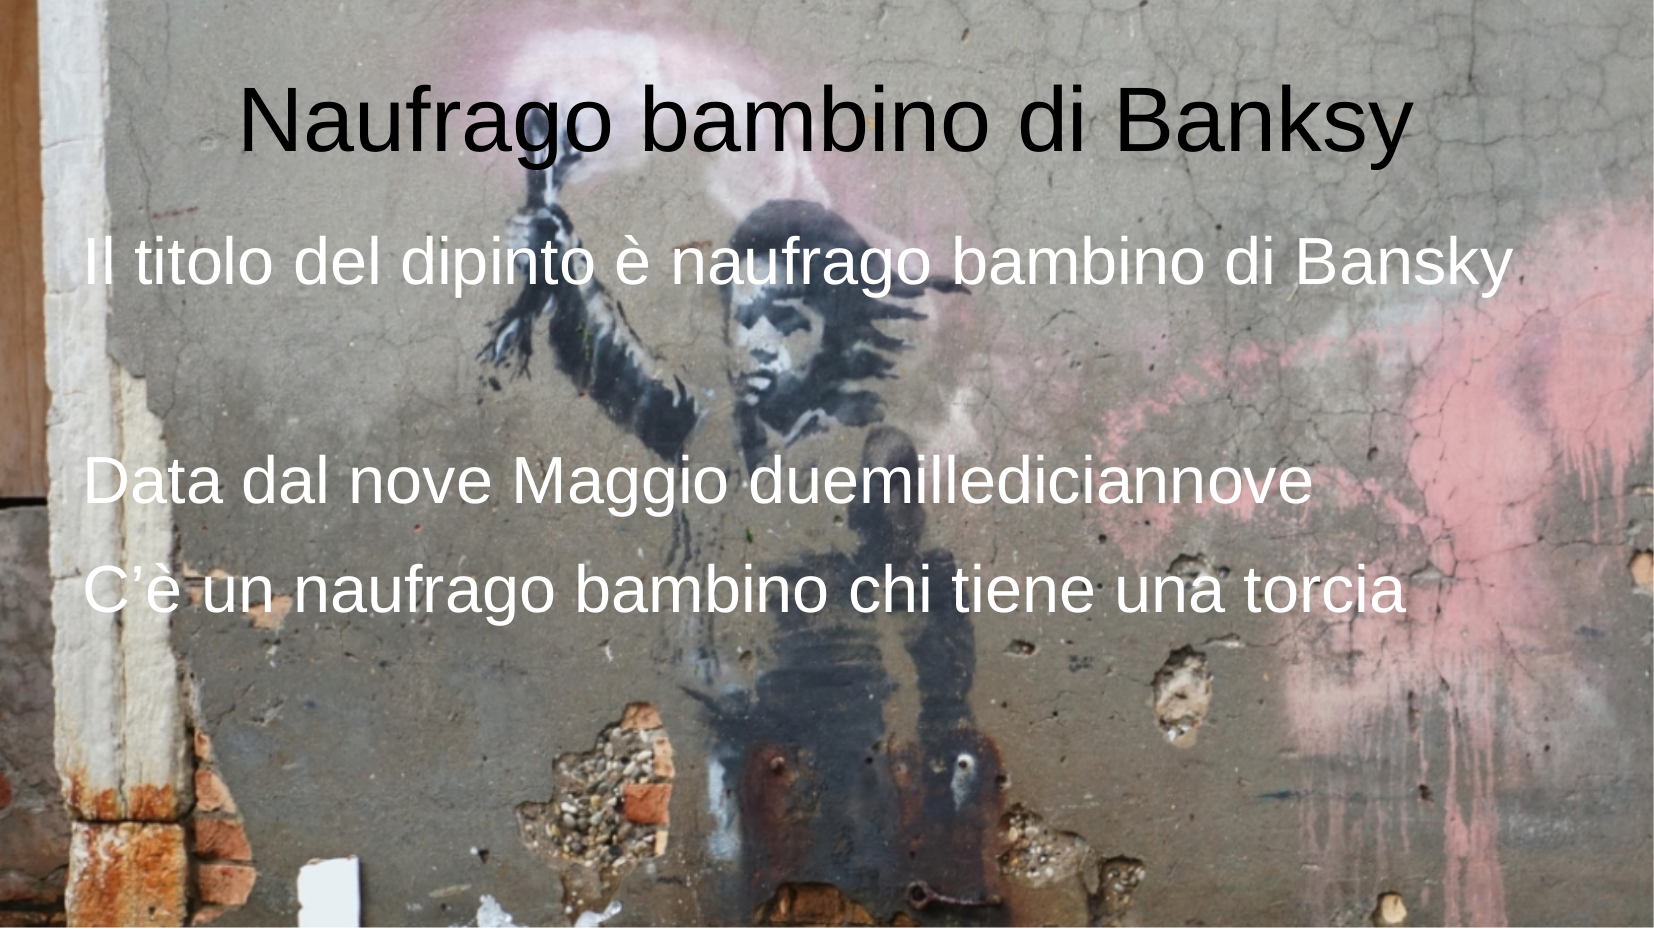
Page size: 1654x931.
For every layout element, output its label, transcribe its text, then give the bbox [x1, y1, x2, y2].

picture [0, 0, 1654, 931]
list Il titolo del dipinto è naufrago bambino di Bansky Data dal nove Maggio duemillediciannove C’è un naufrago bambino chi tiene una torcia [82, 217, 1571, 758]
title Naufrago bambino di Banksy [82, 37, 1571, 193]
